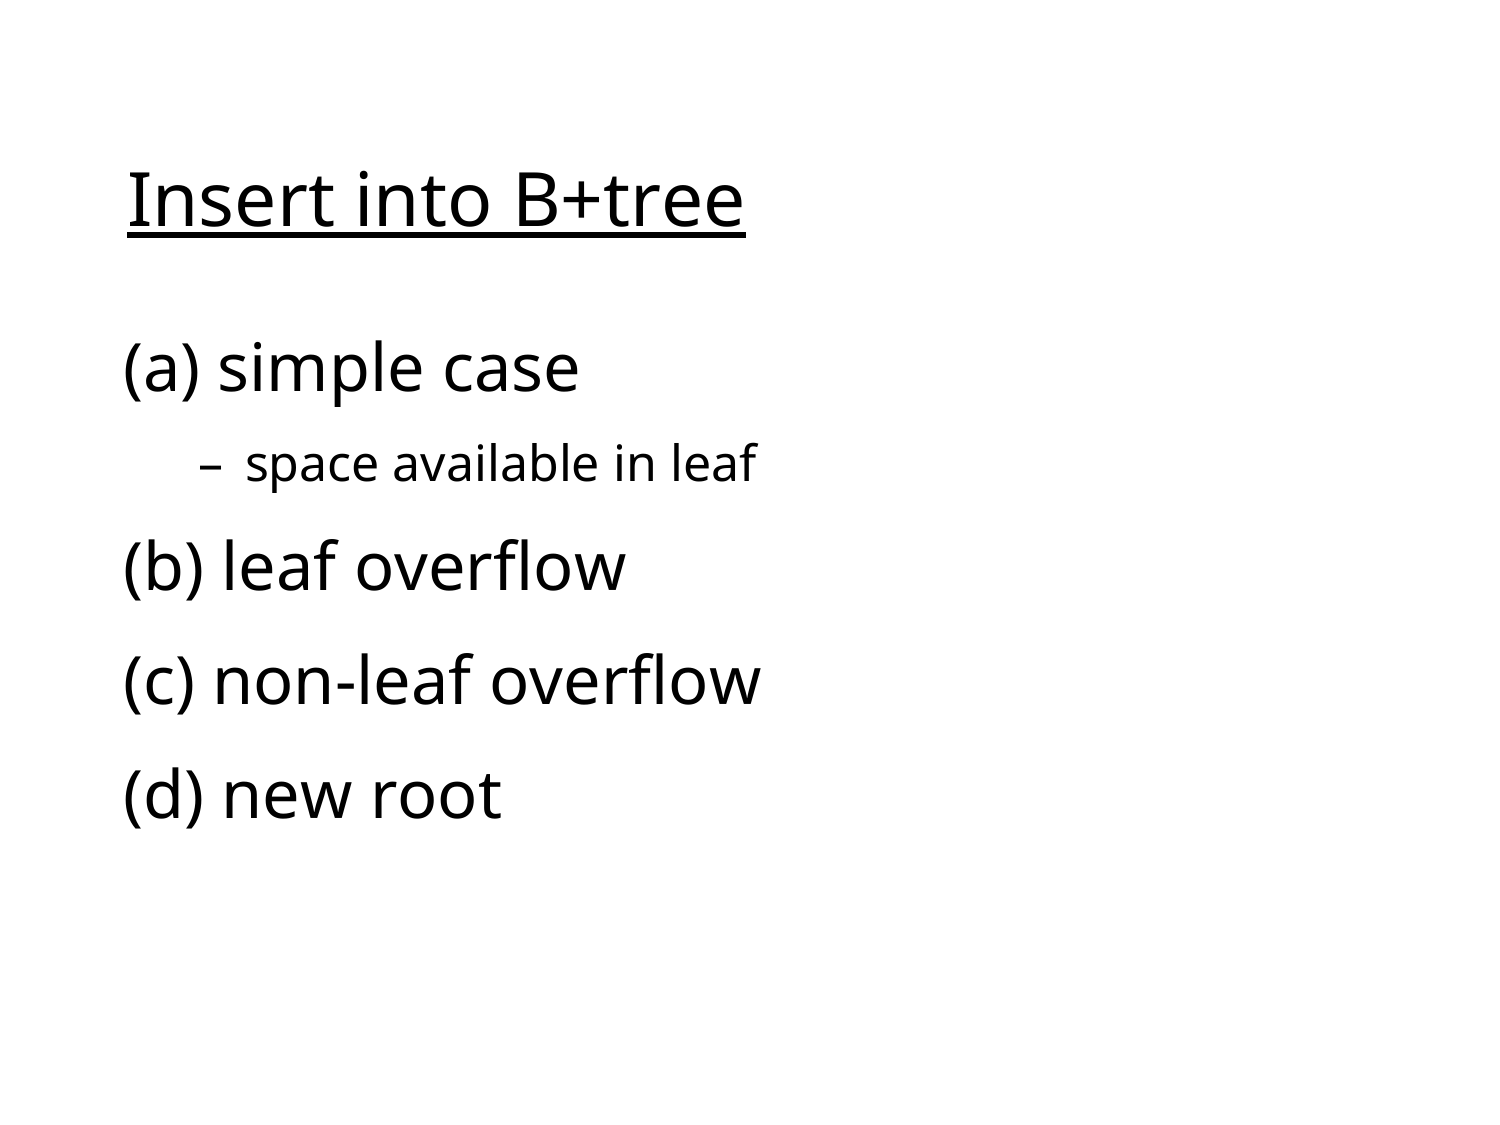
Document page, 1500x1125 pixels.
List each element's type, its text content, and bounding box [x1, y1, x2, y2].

list (a) simple case space available in leaf (b) leaf overflow (c) non-leaf overflow (d) new root [108, 306, 1384, 874]
title Insert into B+tree [112, 99, 1388, 288]
